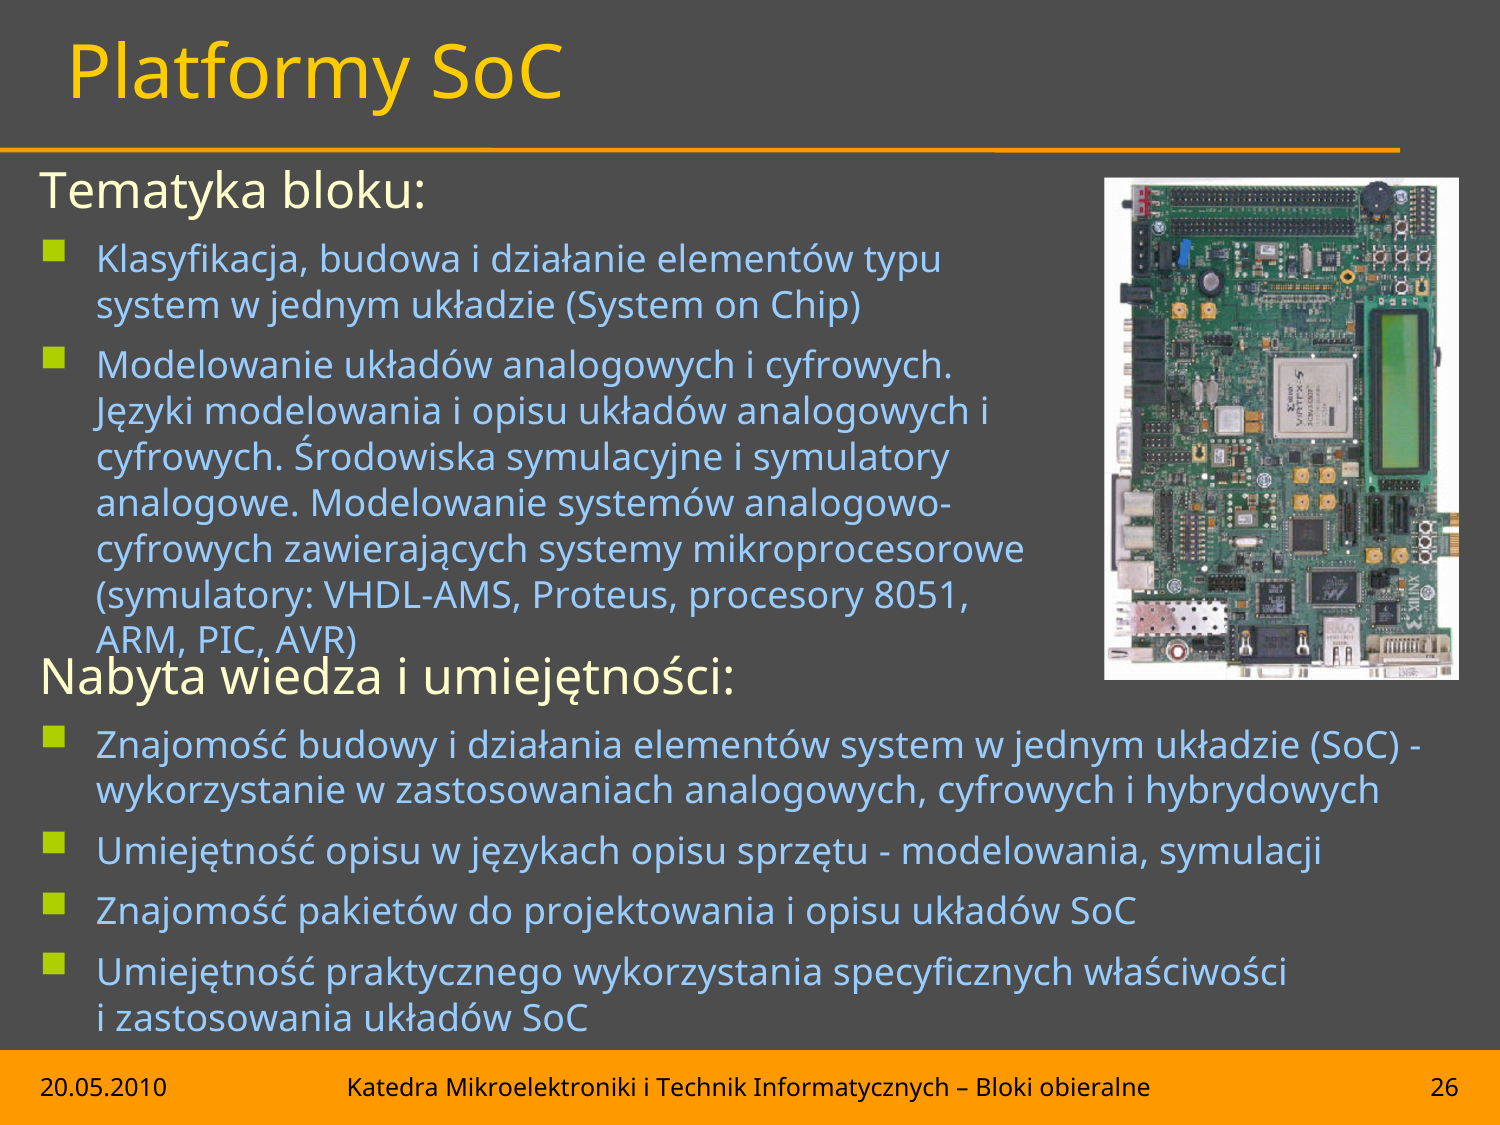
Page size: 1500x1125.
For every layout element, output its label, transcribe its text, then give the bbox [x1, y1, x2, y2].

list Nabyta wiedza i umiejętności: Znajomość budowy i działania elementów system w jednym układzie (SoC) - wykorzystanie w zastosowaniach analogowych, cyfrowych i hybrydowych Umiejętność opisu w językach opisu sprzętu - modelowania, symulacji Znajomość pakietów do projektowania i opisu układów SoC Umiejętność praktycznego wykorzystania specyficznych właściwości i zastosowania układów SoC [24, 637, 1463, 1057]
title Platformy SoC [52, 12, 1469, 127]
picture [1104, 177, 1459, 637]
list Tematyka bloku: Klasyfikacja, budowa i działanie elementów typu system w jednym układzie (System on Chip) Modelowanie układów analogowych i cyfrowych. Języki modelowania i opisu układów analogowych i cyfrowych. Środowiska symulacyjne i symulatory analogowe. Modelowanie systemów analogowo-cyfrowych zawierających systemy mikroprocesorowe (symulatory: VHDL-AMS, Proteus, procesory 8051, ARM, PIC, AVR) [24, 152, 1063, 637]
